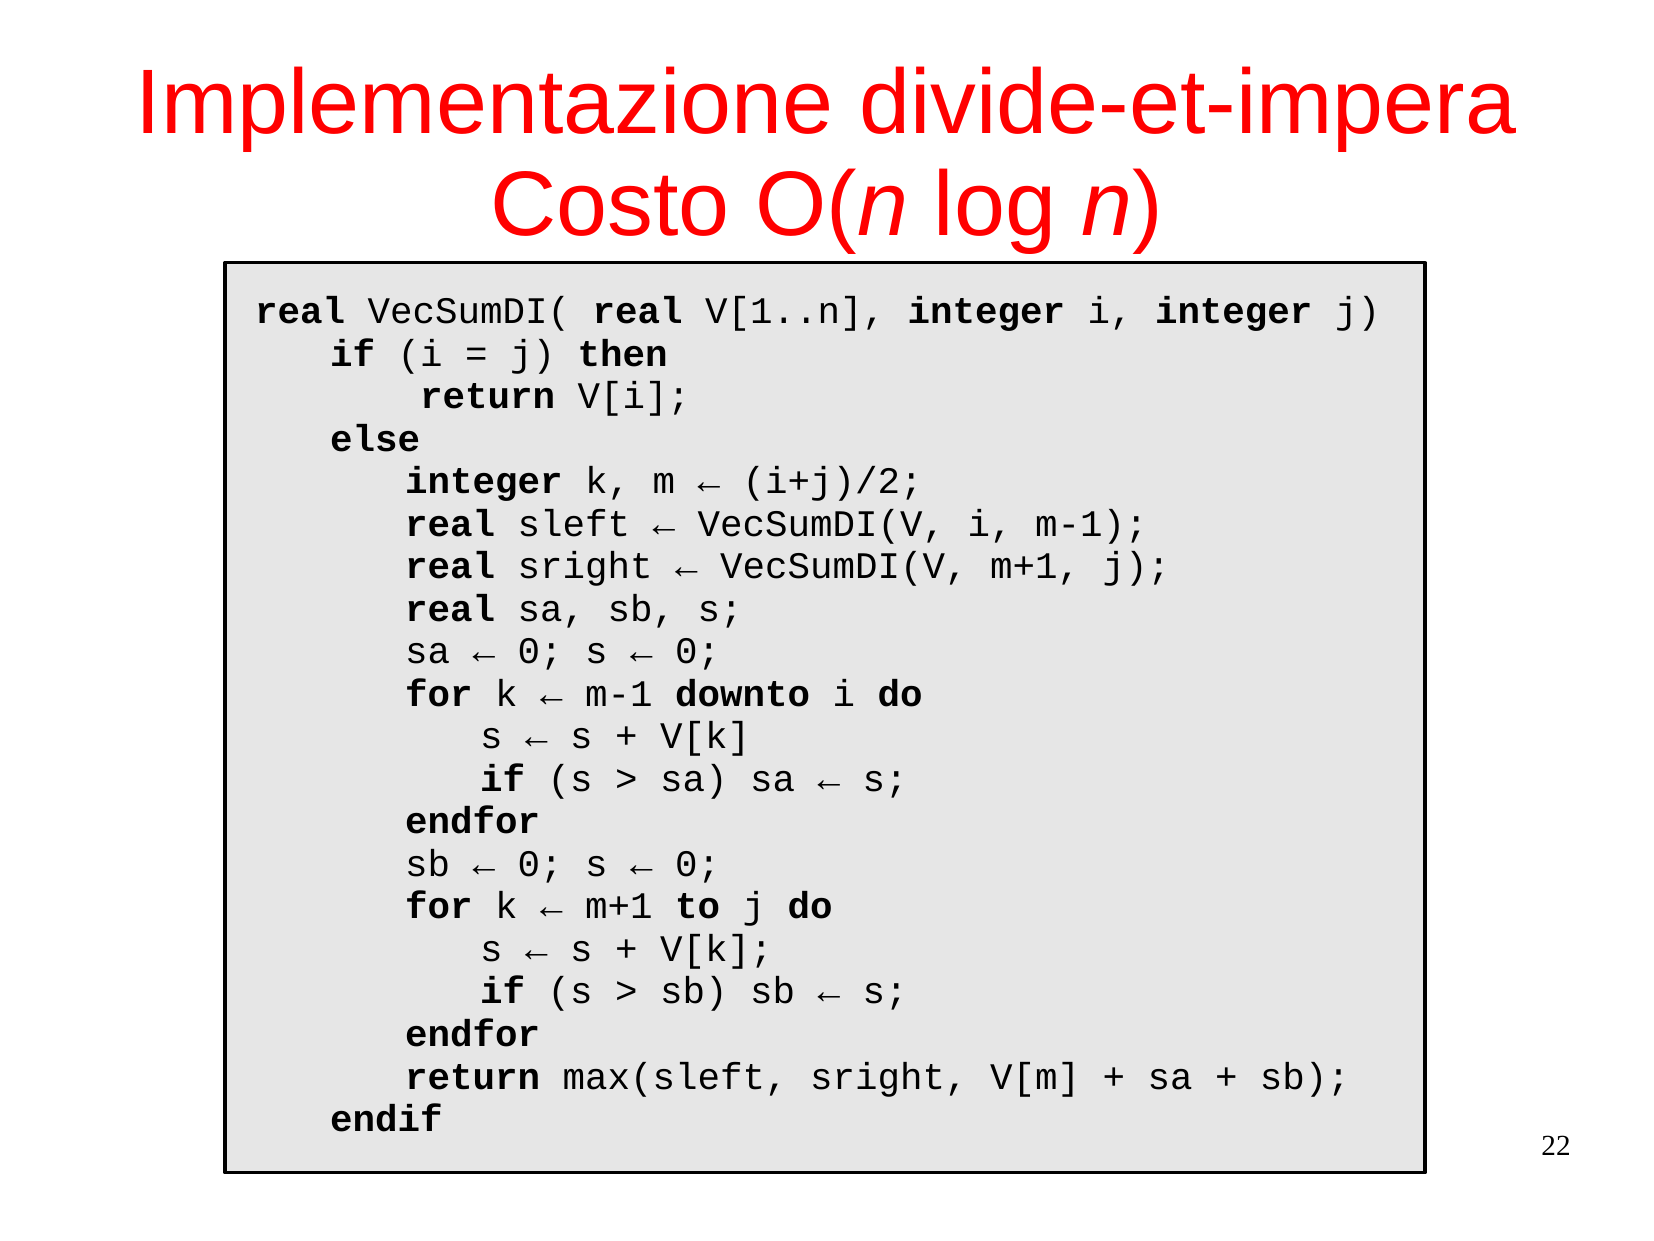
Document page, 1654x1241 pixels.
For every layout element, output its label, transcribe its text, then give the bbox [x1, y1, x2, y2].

text_box real VecSumDI( real V[1..n], integer i, integer j) if (i = j) then return V[i]; else integer k, m ← (i+j)/2; real sleft ← VecSumDI(V, i, m-1); real sright ← VecSumDI(V, m+1, j); real sa, sb, s; sa ← 0; s ← 0; for k ← m-1 downto i do s ← s + V[k] if (s > sa) sa ← s; endfor sb ← 0; s ← 0; for k ← m+1 to j do s ← s + V[k]; if (s > sb) sb ← s; endfor return max(sleft, sright, V[m] + sa + sb); endif [225, 262, 1426, 1173]
title Implementazione divide-et-impera Costo O(n log n) [82, 49, 1571, 257]
